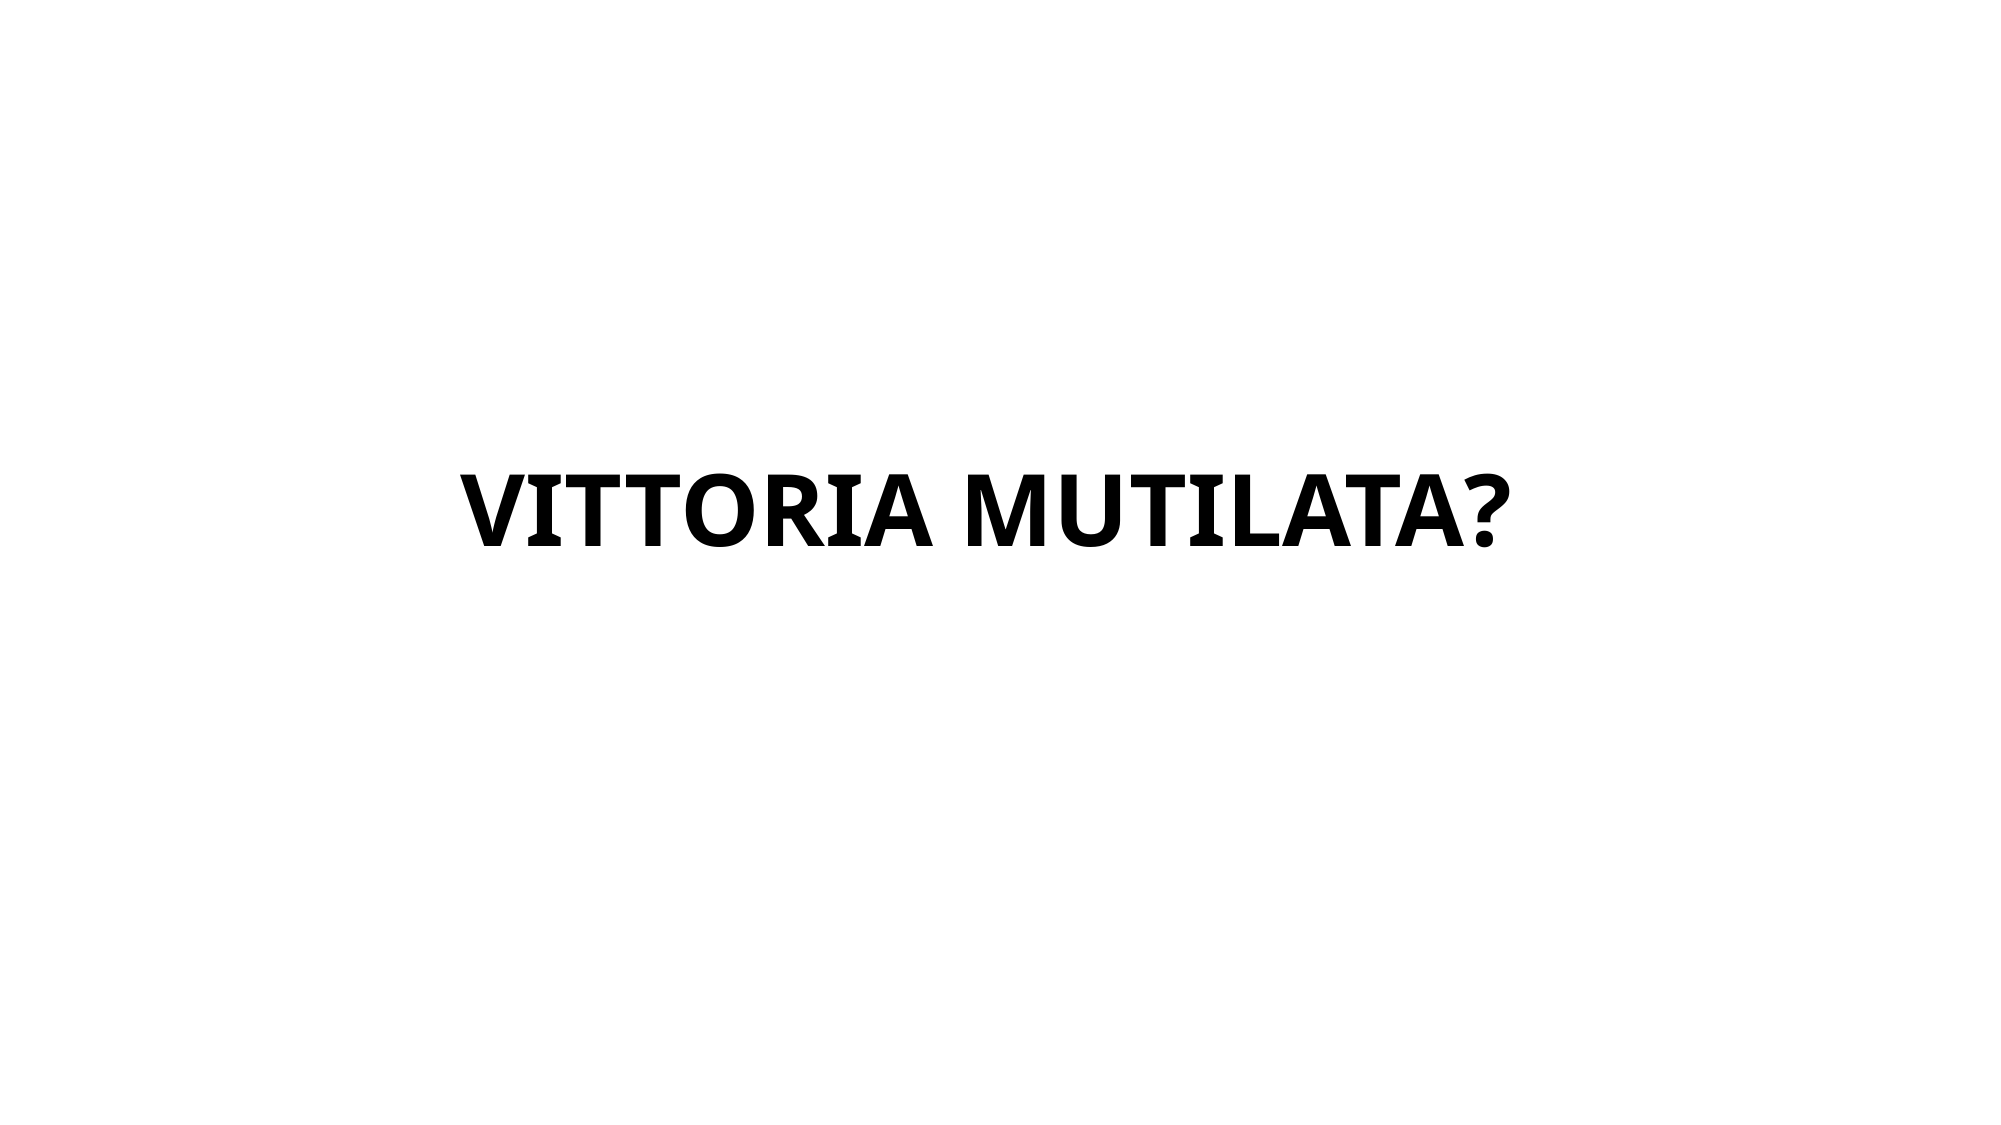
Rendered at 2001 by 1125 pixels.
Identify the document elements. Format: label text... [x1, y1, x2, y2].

title VITTORIA MUTILATA? [249, 184, 1750, 576]
